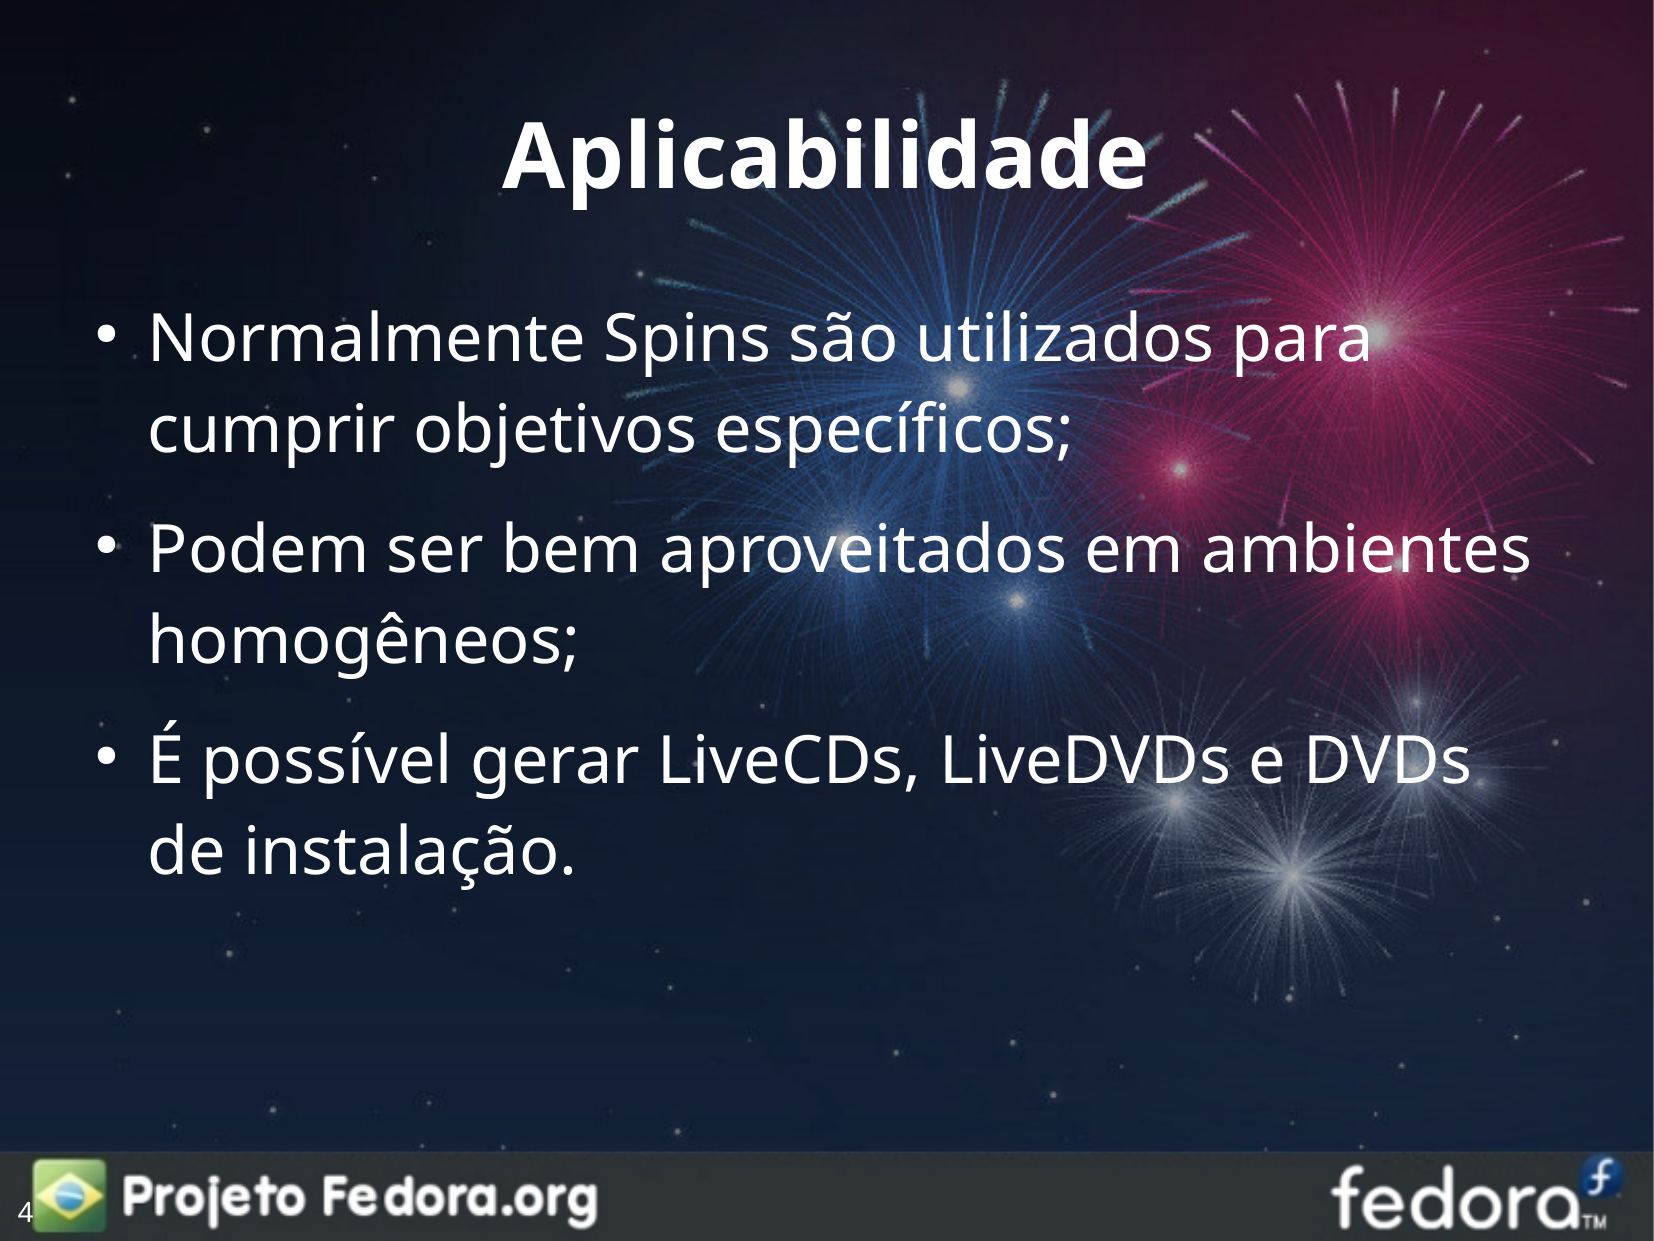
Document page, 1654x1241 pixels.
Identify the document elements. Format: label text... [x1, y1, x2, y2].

title Aplicabilidade [82, 49, 1571, 257]
picture [0, 0, 1654, 1241]
list Normalmente Spins são utilizados para cumprir objetivos específicos; Podem ser bem aproveitados em ambientes homogêneos; É possível gerar LiveCDs, LiveDVDs e DVDs de instalação. [76, 290, 1565, 1123]
